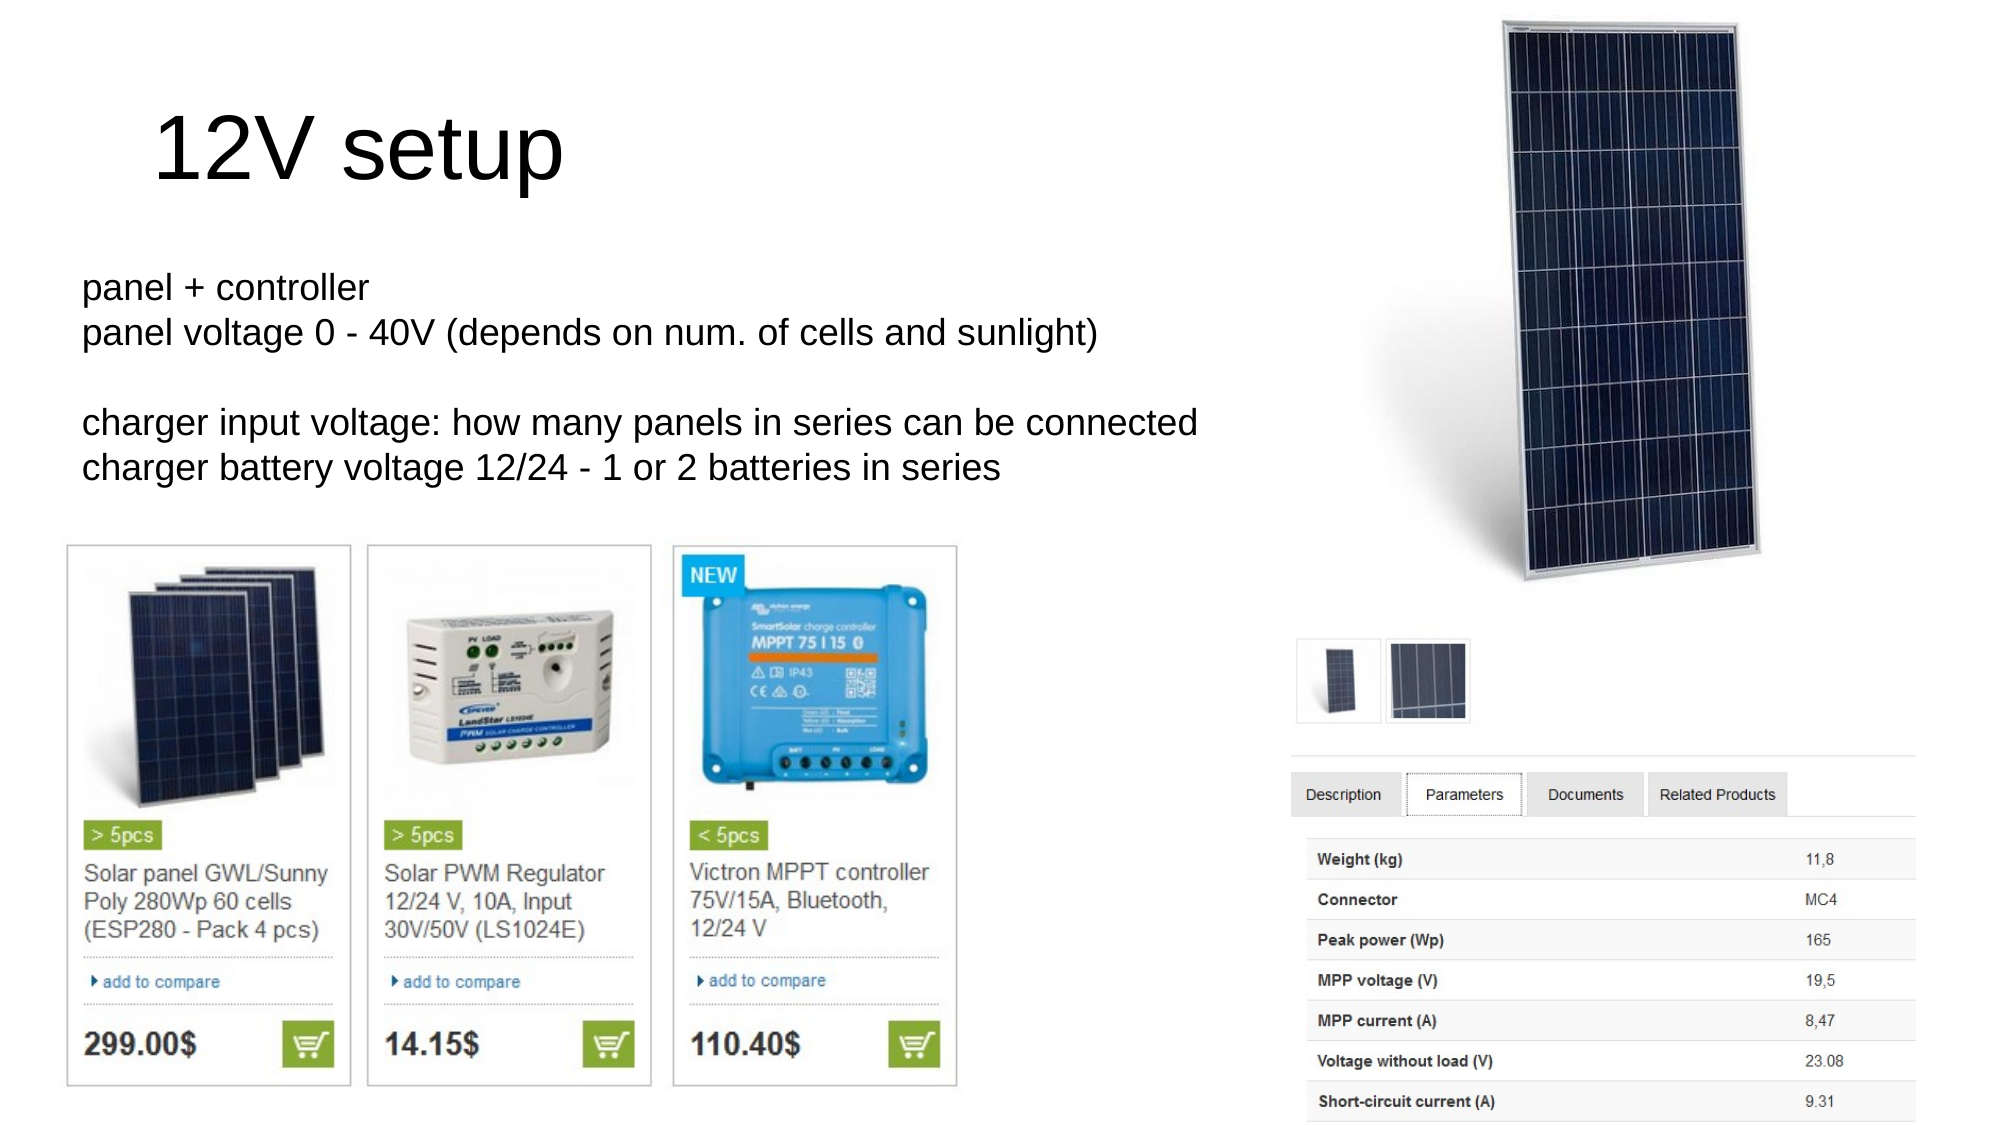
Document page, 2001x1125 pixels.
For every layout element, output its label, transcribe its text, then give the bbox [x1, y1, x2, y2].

picture [59, 537, 967, 1093]
picture [1291, 0, 1916, 1125]
text_box panel + controller panel voltage 0 - 40V (depends on num. of cells and sunlight) charger input voltage: how many panels in series can be connected charger battery voltage 12/24 - 1 or 2 batteries in series [66, 255, 1340, 541]
title 12V setup [137, 59, 1291, 240]
